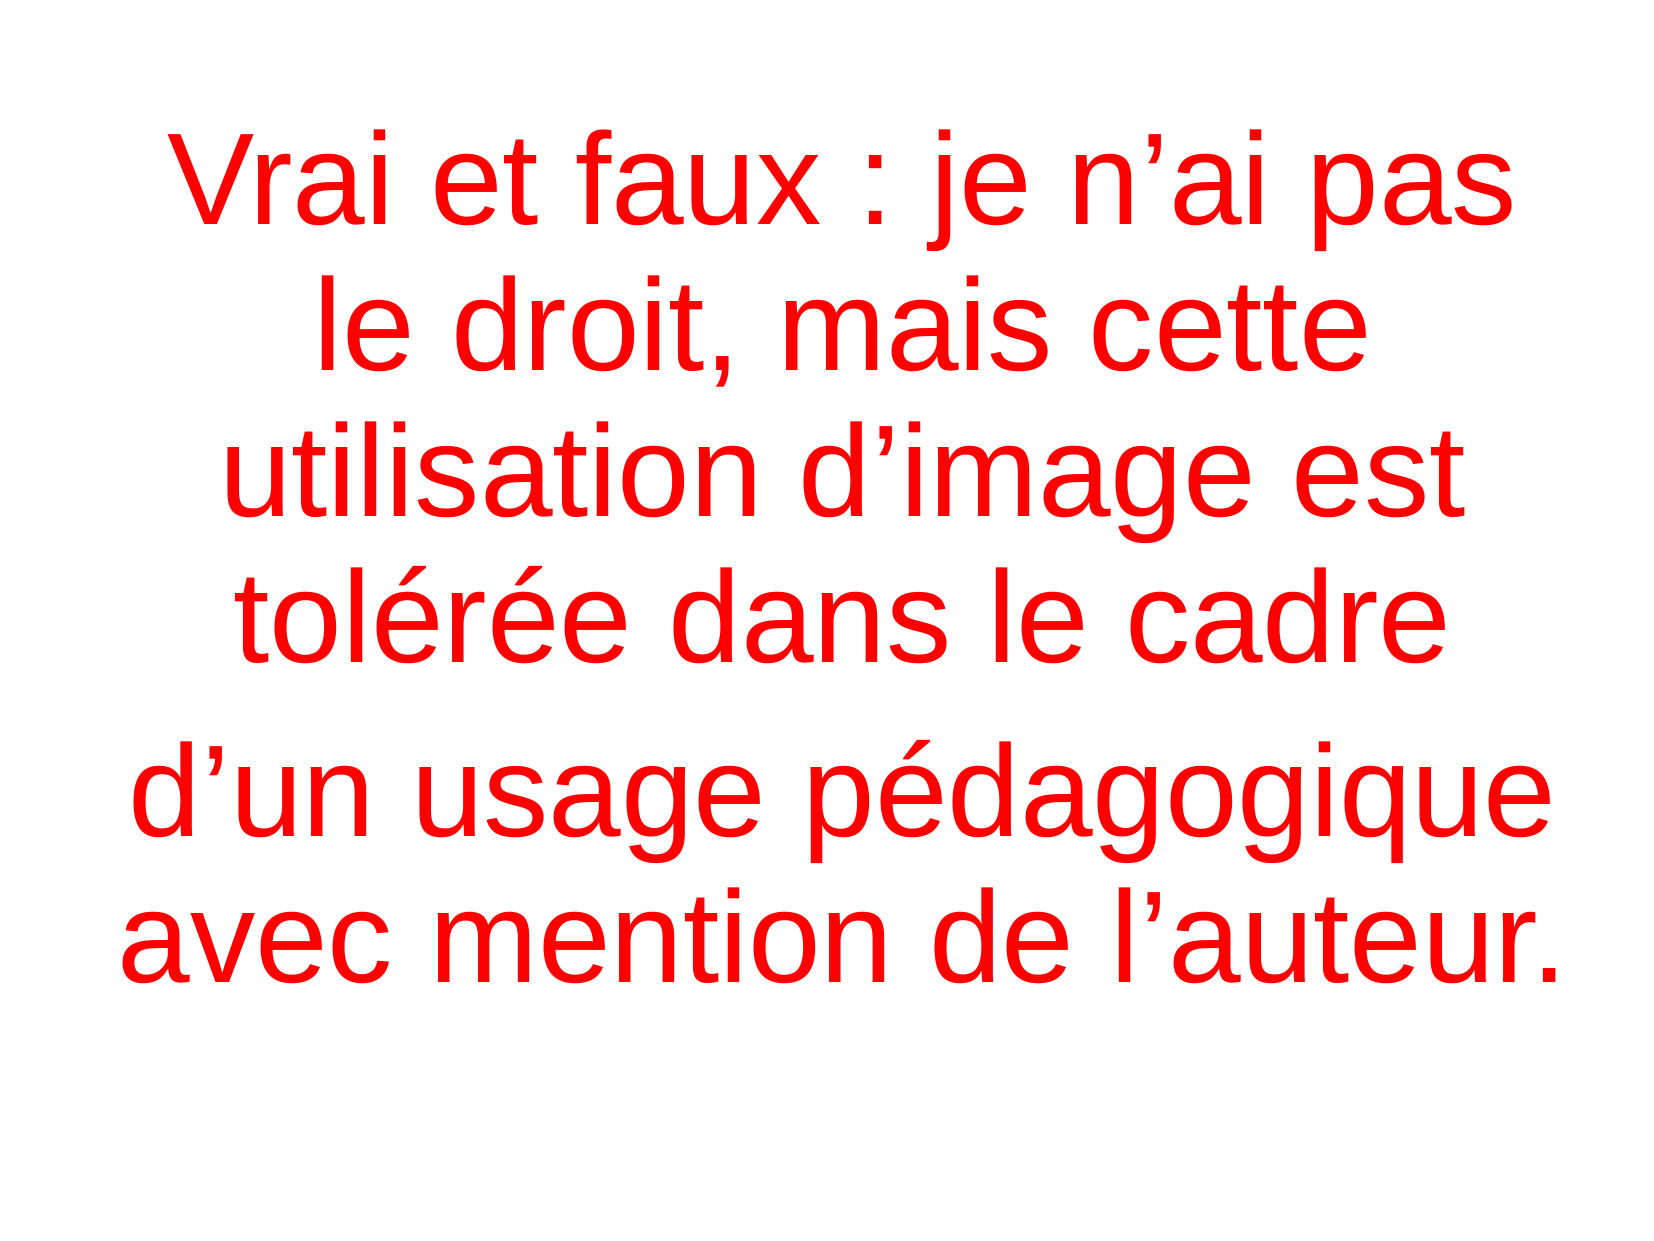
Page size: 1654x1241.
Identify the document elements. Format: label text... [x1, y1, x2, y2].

list Vrai et faux : je n’ai pas le droit, mais cette utilisation d’image est tolérée dans le cadre d’un usage pédagogique avec mention de l’auteur. [47, 106, 1571, 1027]
